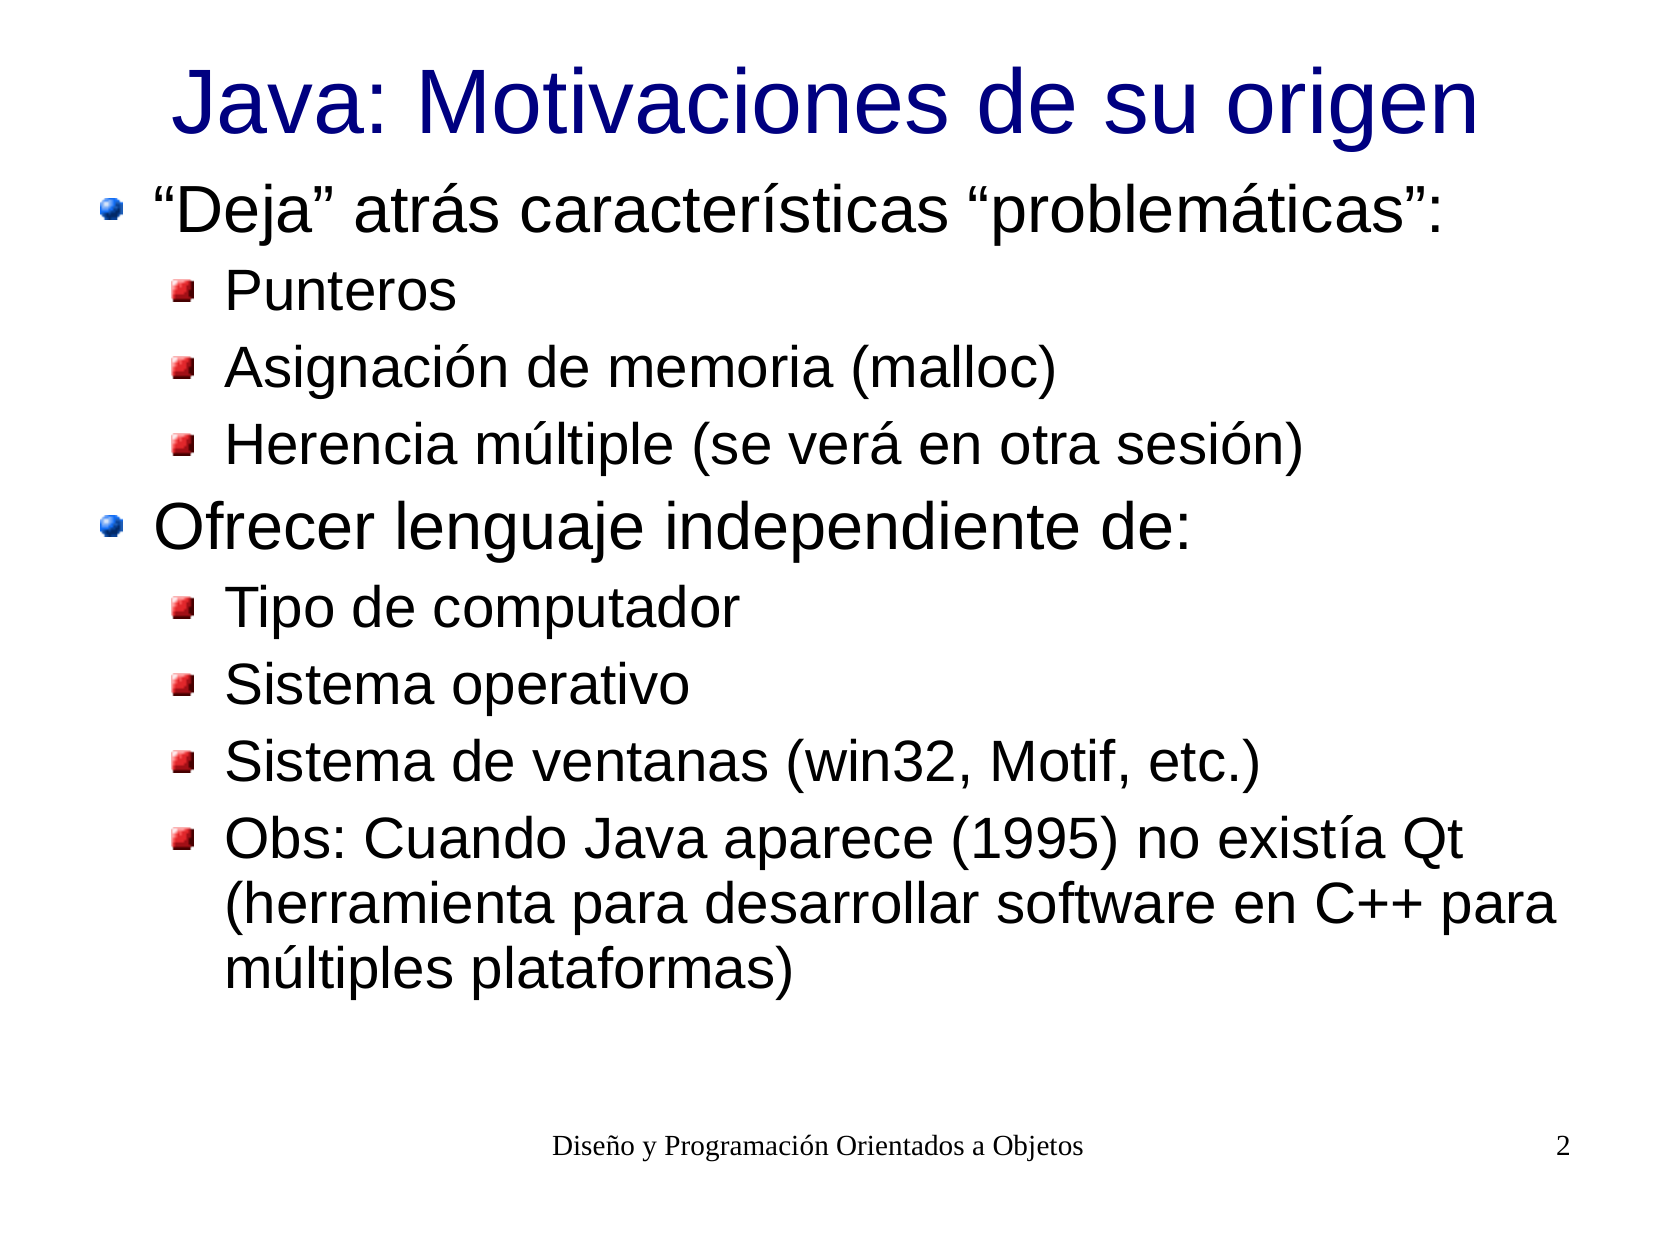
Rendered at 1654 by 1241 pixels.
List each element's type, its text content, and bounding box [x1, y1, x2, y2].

list “Deja” atrás características “problemáticas”: Punteros Asignación de memoria (malloc) Herencia múltiple (se verá en otra sesión) Ofrecer lenguaje independiente de: Tipo de computador Sistema operativo Sistema de ventanas (win32, Motif, etc.) Obs: Cuando Java aparece (1995) no existía Qt (herramienta para desarrollar software en C++ para múltiples plataformas) [82, 171, 1571, 1126]
title Java: Motivaciones de su origen [82, 44, 1571, 159]
